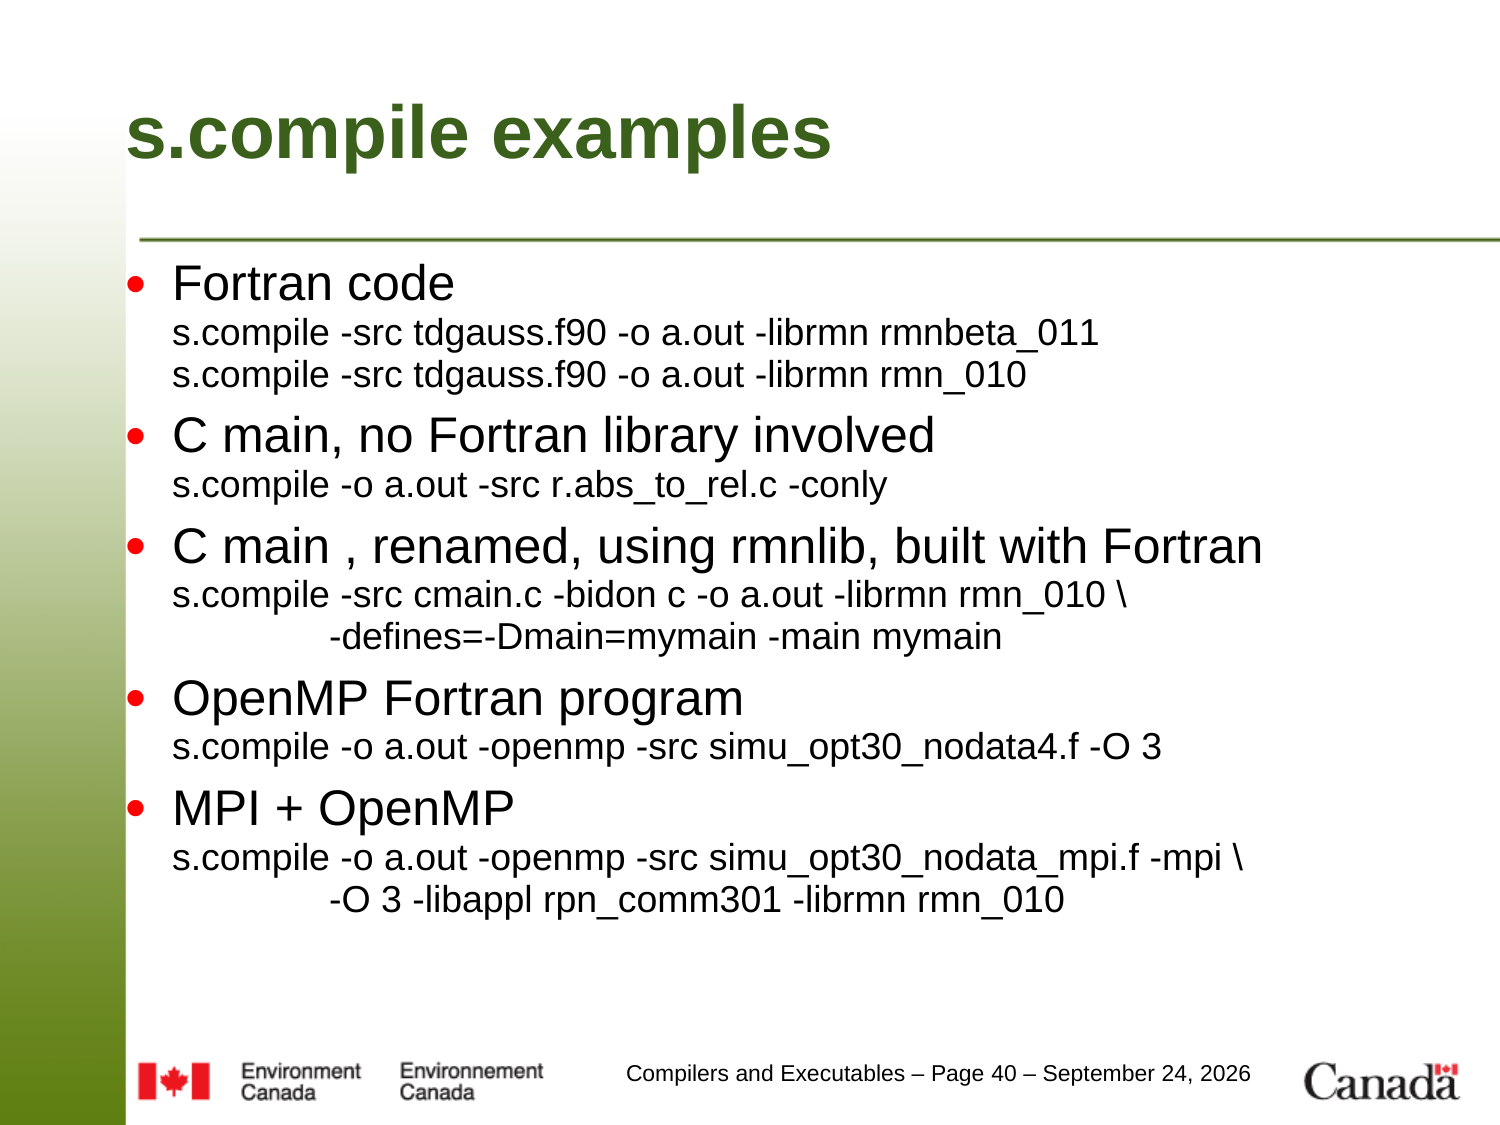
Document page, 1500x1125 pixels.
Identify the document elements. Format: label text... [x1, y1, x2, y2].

list Fortran code s.compile -src tdgauss.f90 -o a.out -librmn rmnbeta_011 s.compile -src tdgauss.f90 -o a.out -librmn rmn_010 C main, no Fortran library involved s.compile -o a.out -src r.abs_to_rel.c -conly C main , renamed, using rmnlib, built with Fortran s.compile -src cmain.c -bidon c -o a.out -librmn rmn_010 \ -defines=-Dmain=mymain -main mymain OpenMP Fortran program s.compile -o a.out -openmp -src simu_opt30_nodata4.f -O 3 MPI + OpenMP s.compile -o a.out -openmp -src simu_opt30_nodata_mpi.f -mpi \ -O 3 -libappl rpn_comm301 -librmn rmn_010 [125, 255, 1463, 1009]
title s.compile examples [125, 52, 1463, 213]
picture [0, 0, 1500, 1125]
